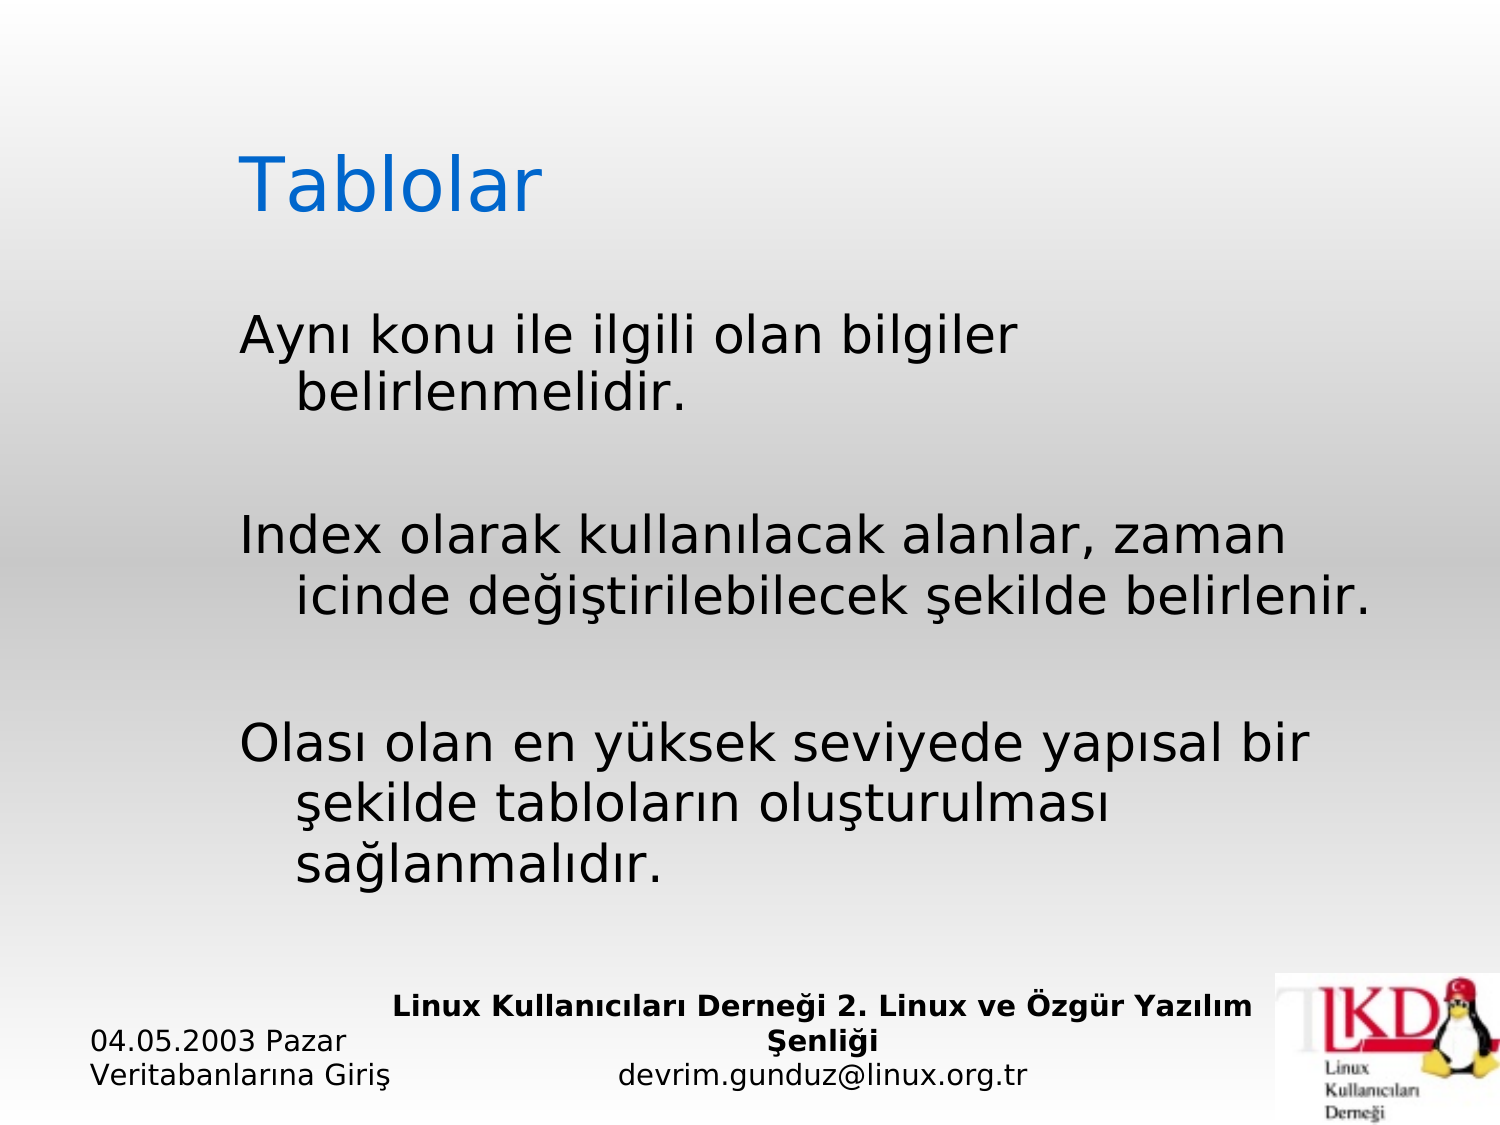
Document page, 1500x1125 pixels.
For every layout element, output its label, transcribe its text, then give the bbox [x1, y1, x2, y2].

picture [1275, 973, 1500, 1125]
list Aynı konu ile ilgili olan bilgiler belirlenmelidir. Index olarak kullanılacak alanlar, zaman icinde değiştirilebilecek şekilde belirlenir. Olası olan en yüksek seviyede yapısal bir şekilde tabloların oluşturulması sağlanmalıdır. [224, 299, 1425, 975]
title Tablolar [224, 49, 1425, 237]
